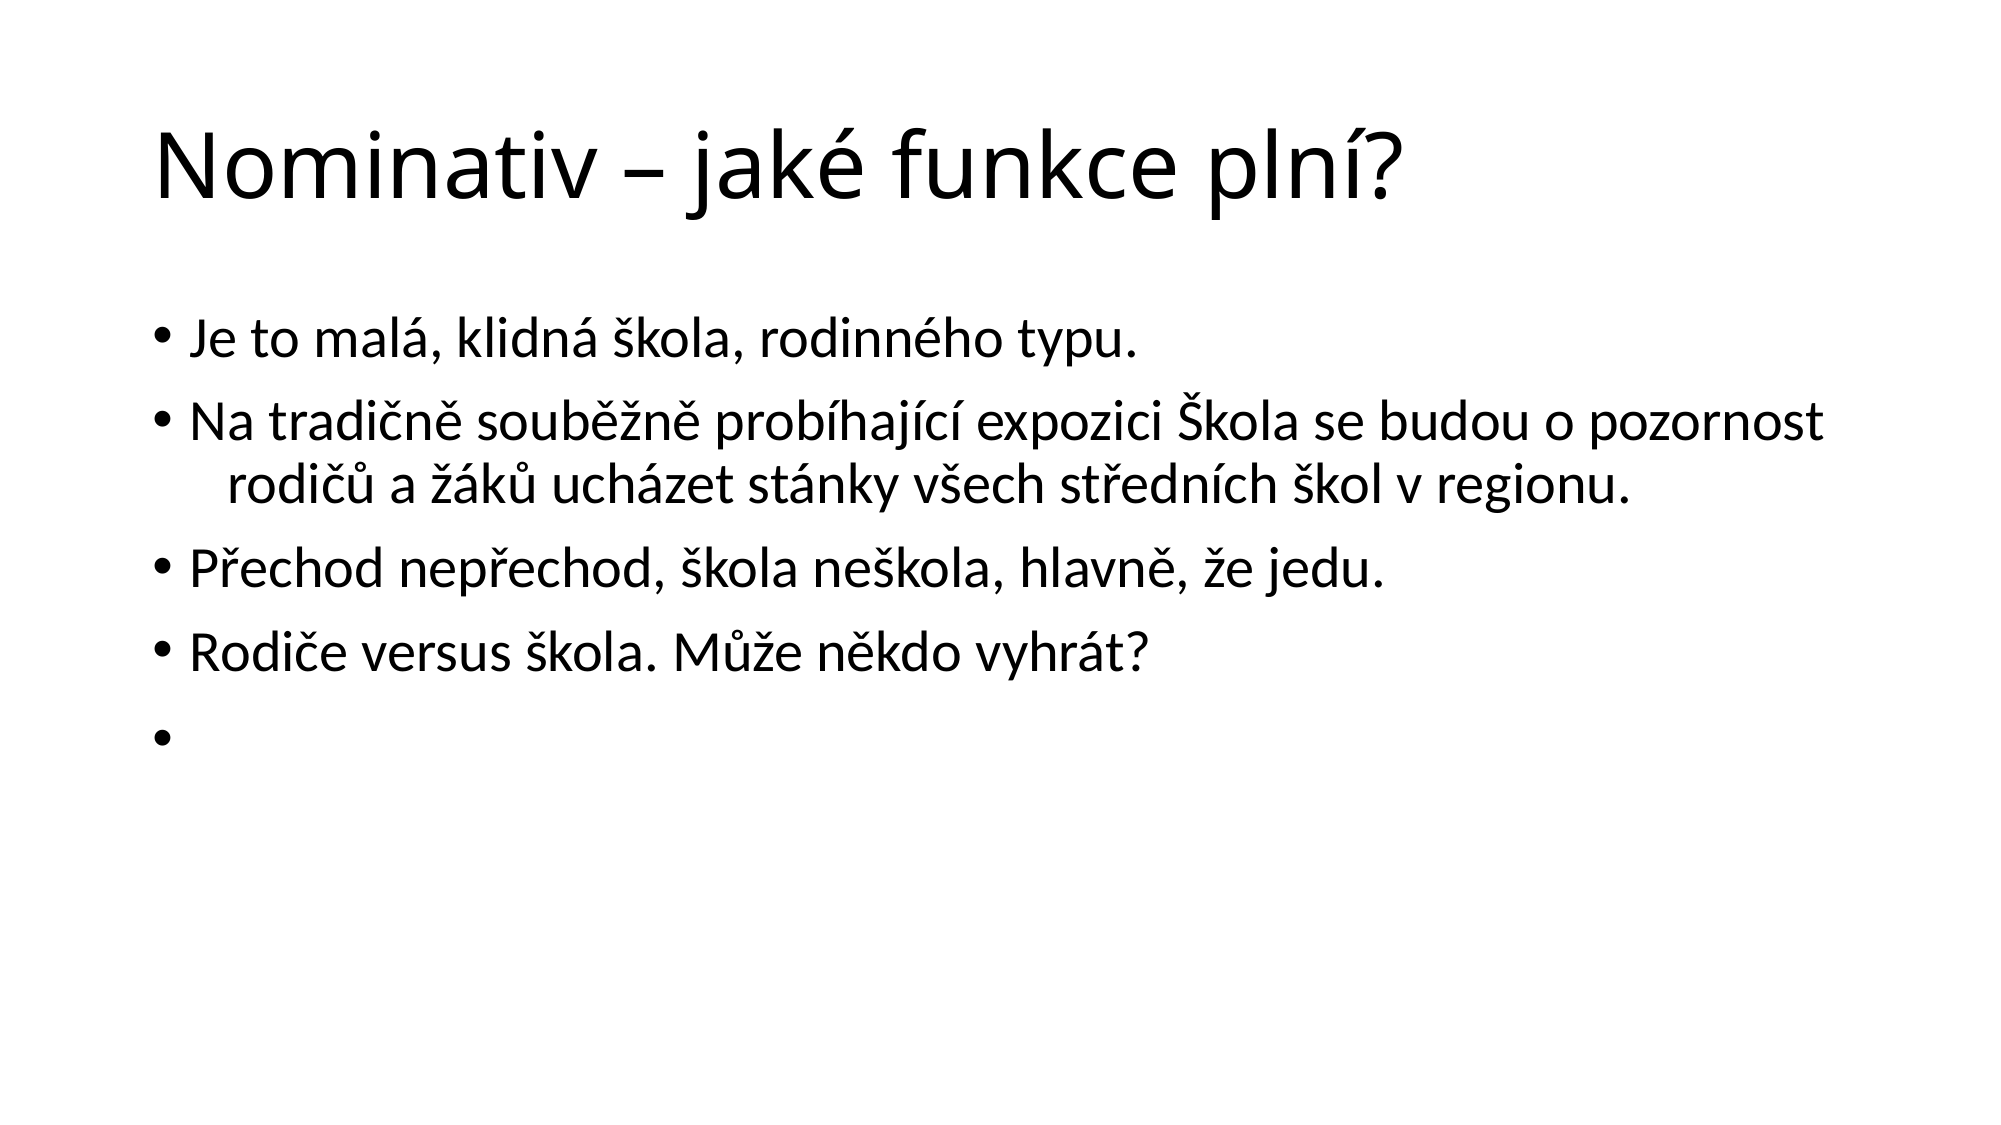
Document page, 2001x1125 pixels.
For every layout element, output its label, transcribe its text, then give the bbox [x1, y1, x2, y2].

title Nominativ – jaké funkce plní? [137, 59, 1863, 278]
list Je to malá, klidná škola, rodinného typu. Na tradičně souběžně probíhající expozici Škola se budou o pozornost rodičů a žáků ucházet stánky všech středních škol v regionu. Přechod nepřechod, škola neškola, hlavně, že jedu. Rodiče versus škola. Může někdo vyhrát? [137, 299, 1863, 1014]
